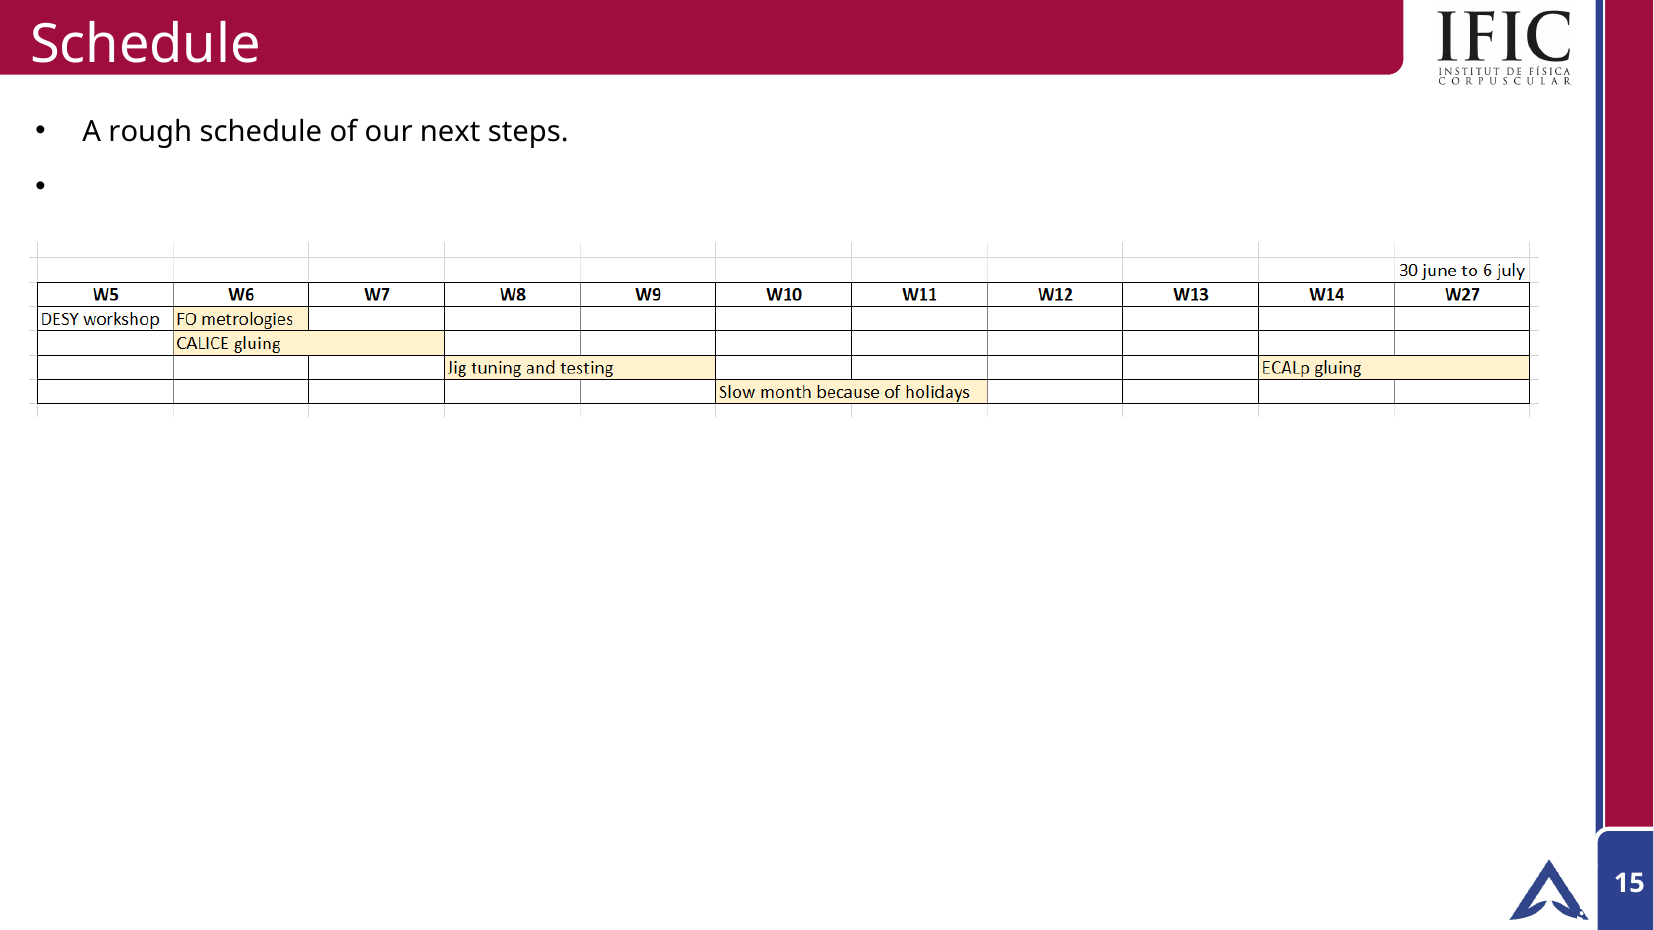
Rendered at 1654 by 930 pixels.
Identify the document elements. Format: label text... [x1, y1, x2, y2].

picture [29, 242, 1539, 417]
text_box A rough schedule of our next steps. [35, 112, 1563, 204]
title Schedule [29, 7, 1359, 74]
